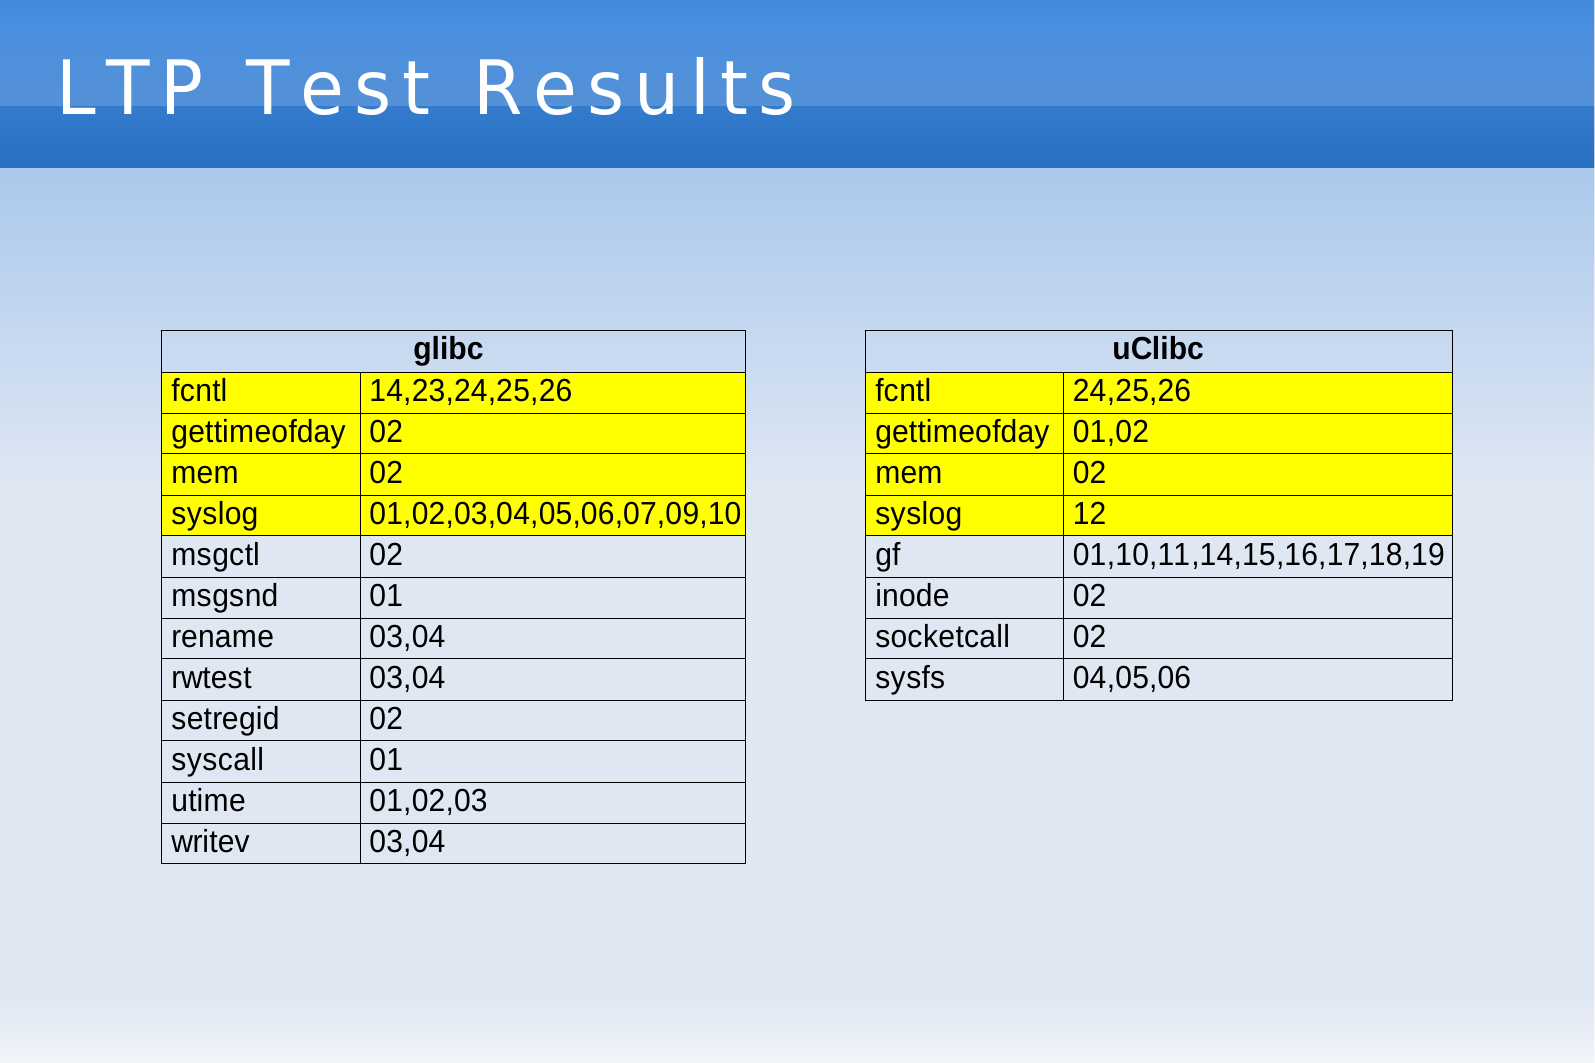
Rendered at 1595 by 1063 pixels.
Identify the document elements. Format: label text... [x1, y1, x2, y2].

picture [0, 0, 1595, 1063]
chart [159, 328, 1575, 886]
title LTP Test Results [56, 25, 1225, 153]
